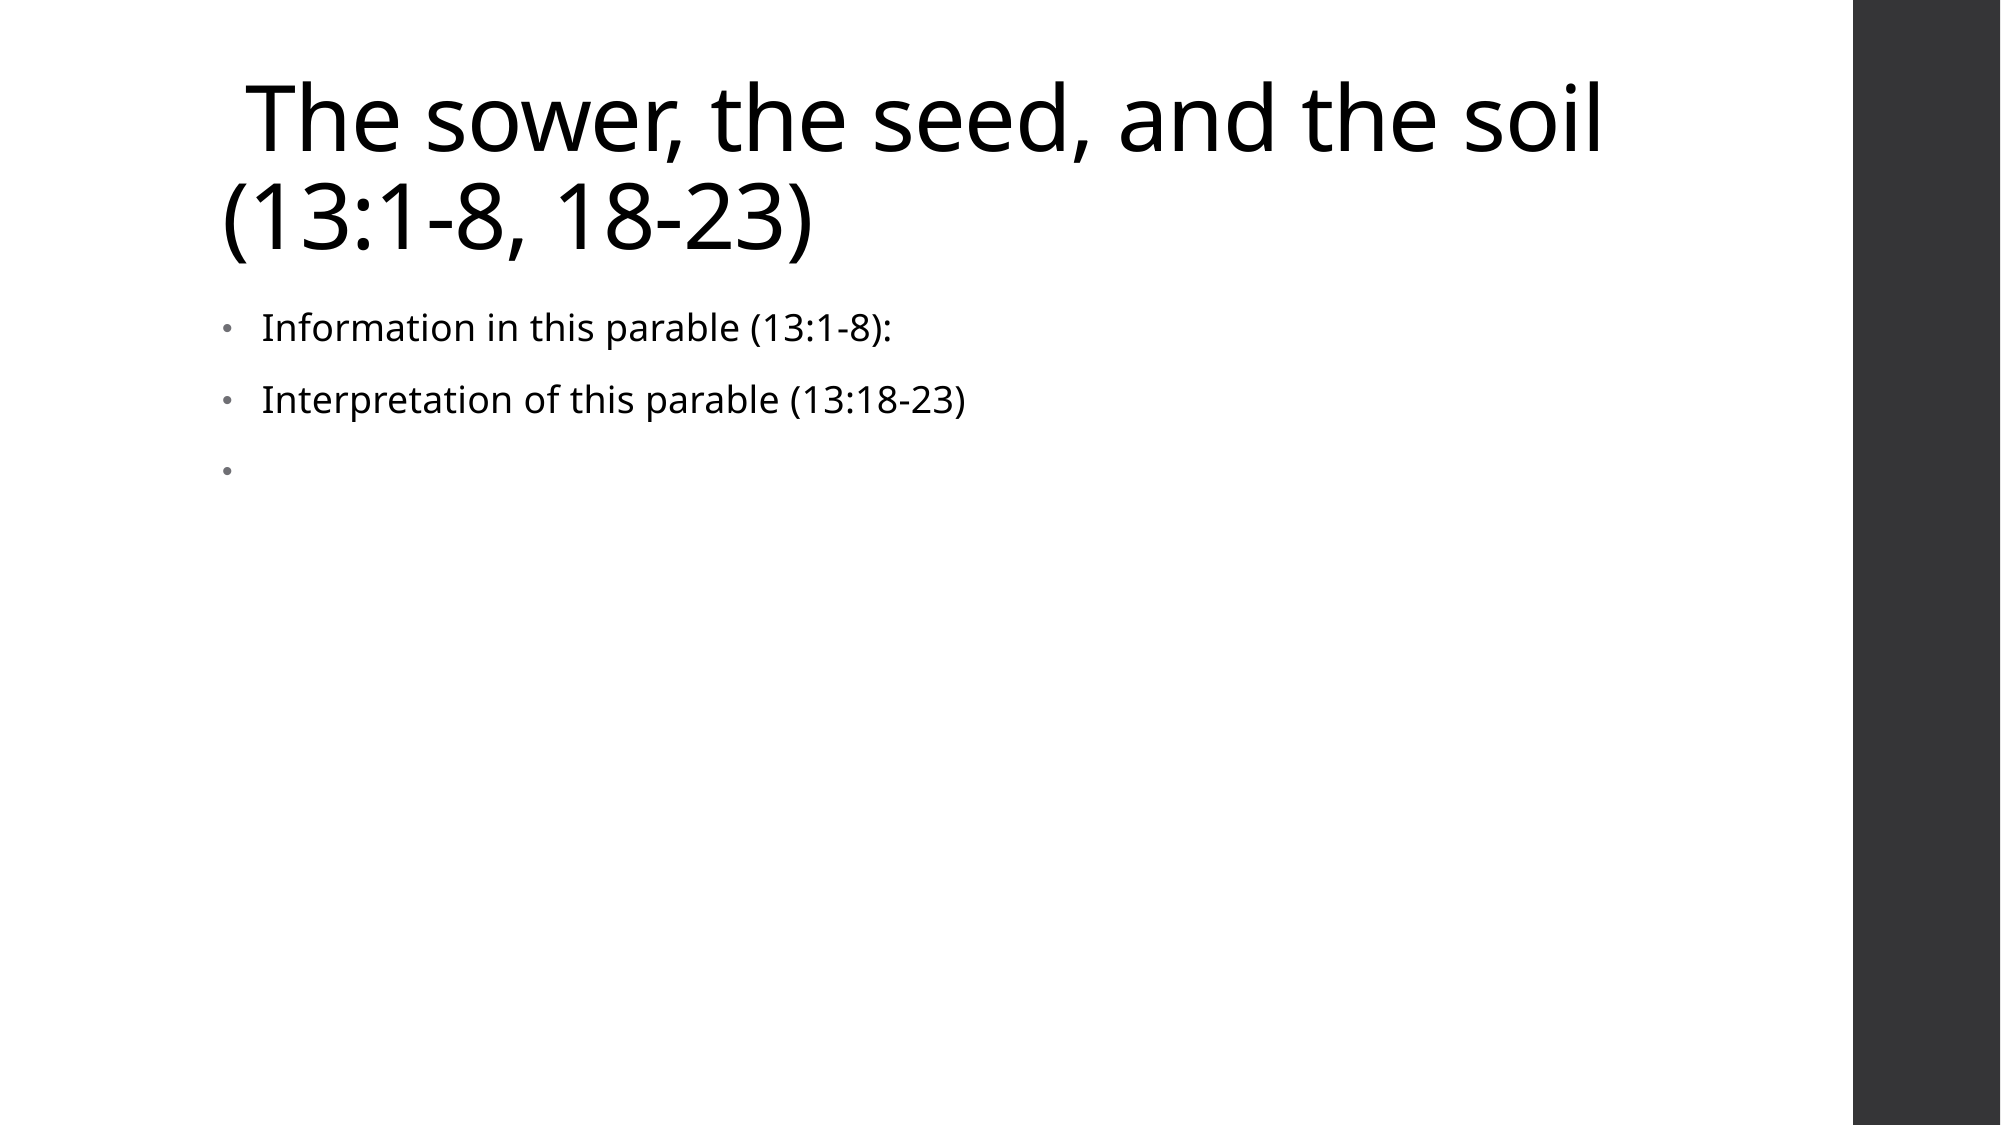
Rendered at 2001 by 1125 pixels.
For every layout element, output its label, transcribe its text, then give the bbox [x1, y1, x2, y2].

list Information in this parable (13:1-8): Interpretation of this parable (13:18-23) [206, 299, 1617, 1014]
title The sower, the seed, and the soil (13:1-8, 18-23) [206, 60, 1797, 278]
